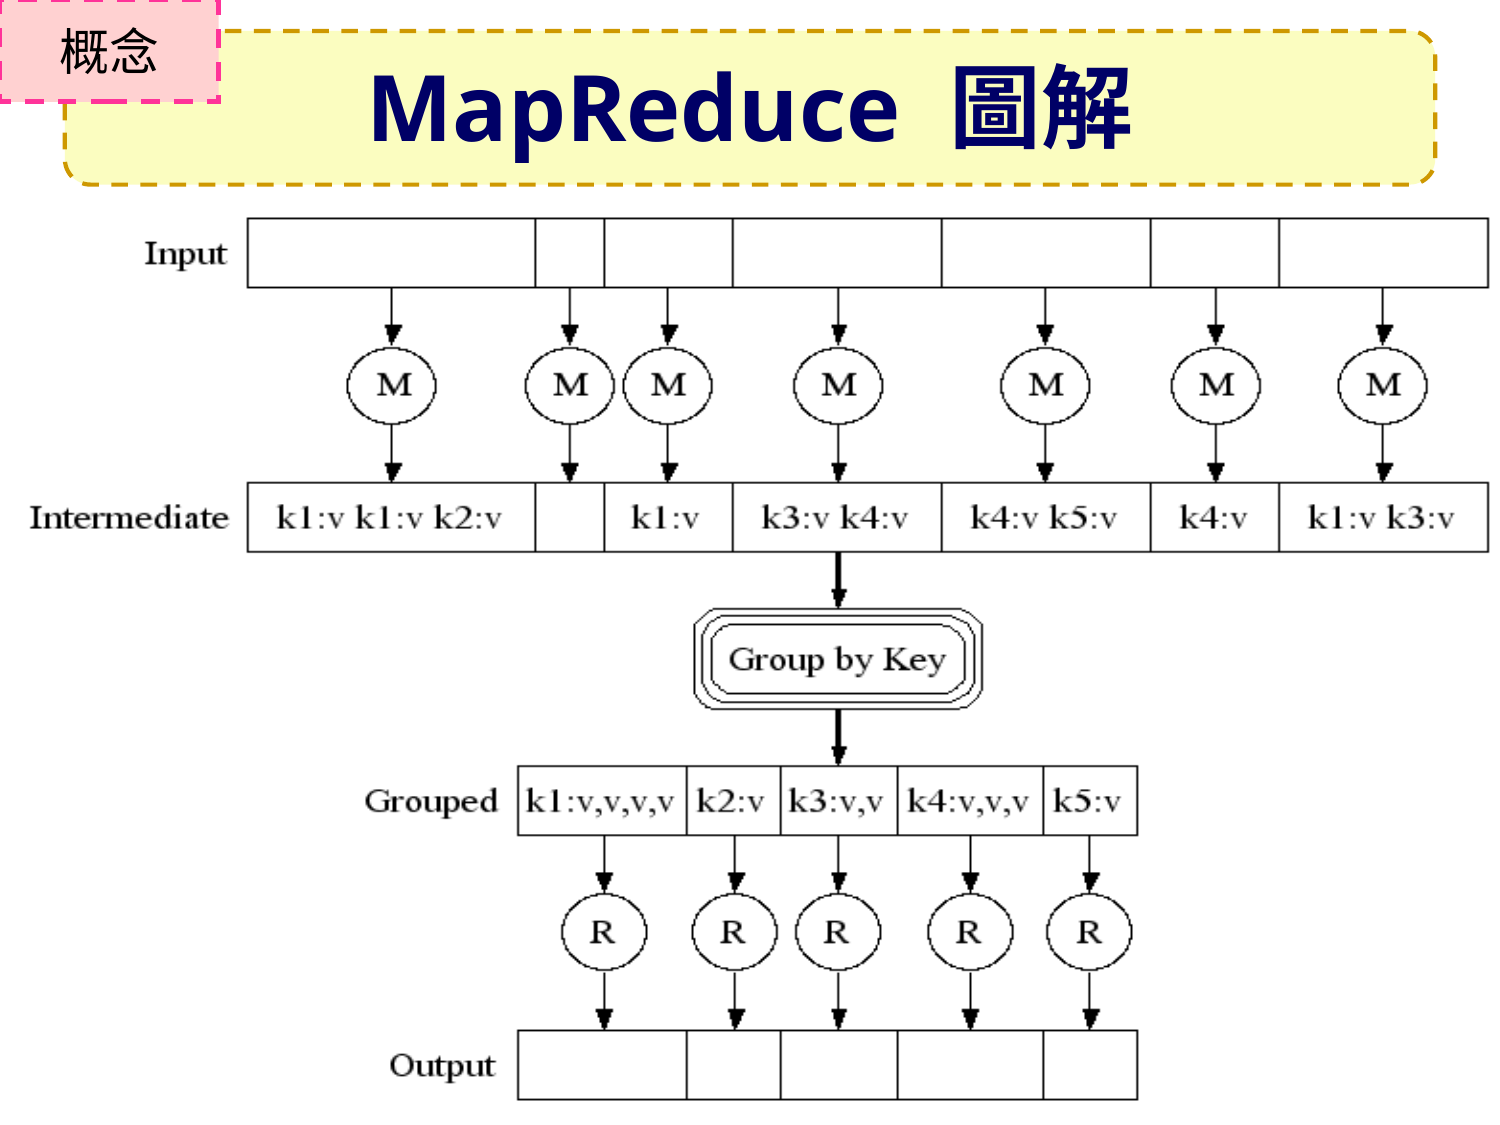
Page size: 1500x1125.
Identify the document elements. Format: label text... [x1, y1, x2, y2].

title MapReduce 圖解 [112, 30, 1388, 173]
text_box 概念 [0, 0, 219, 102]
text_box [0, 192, 1500, 1125]
